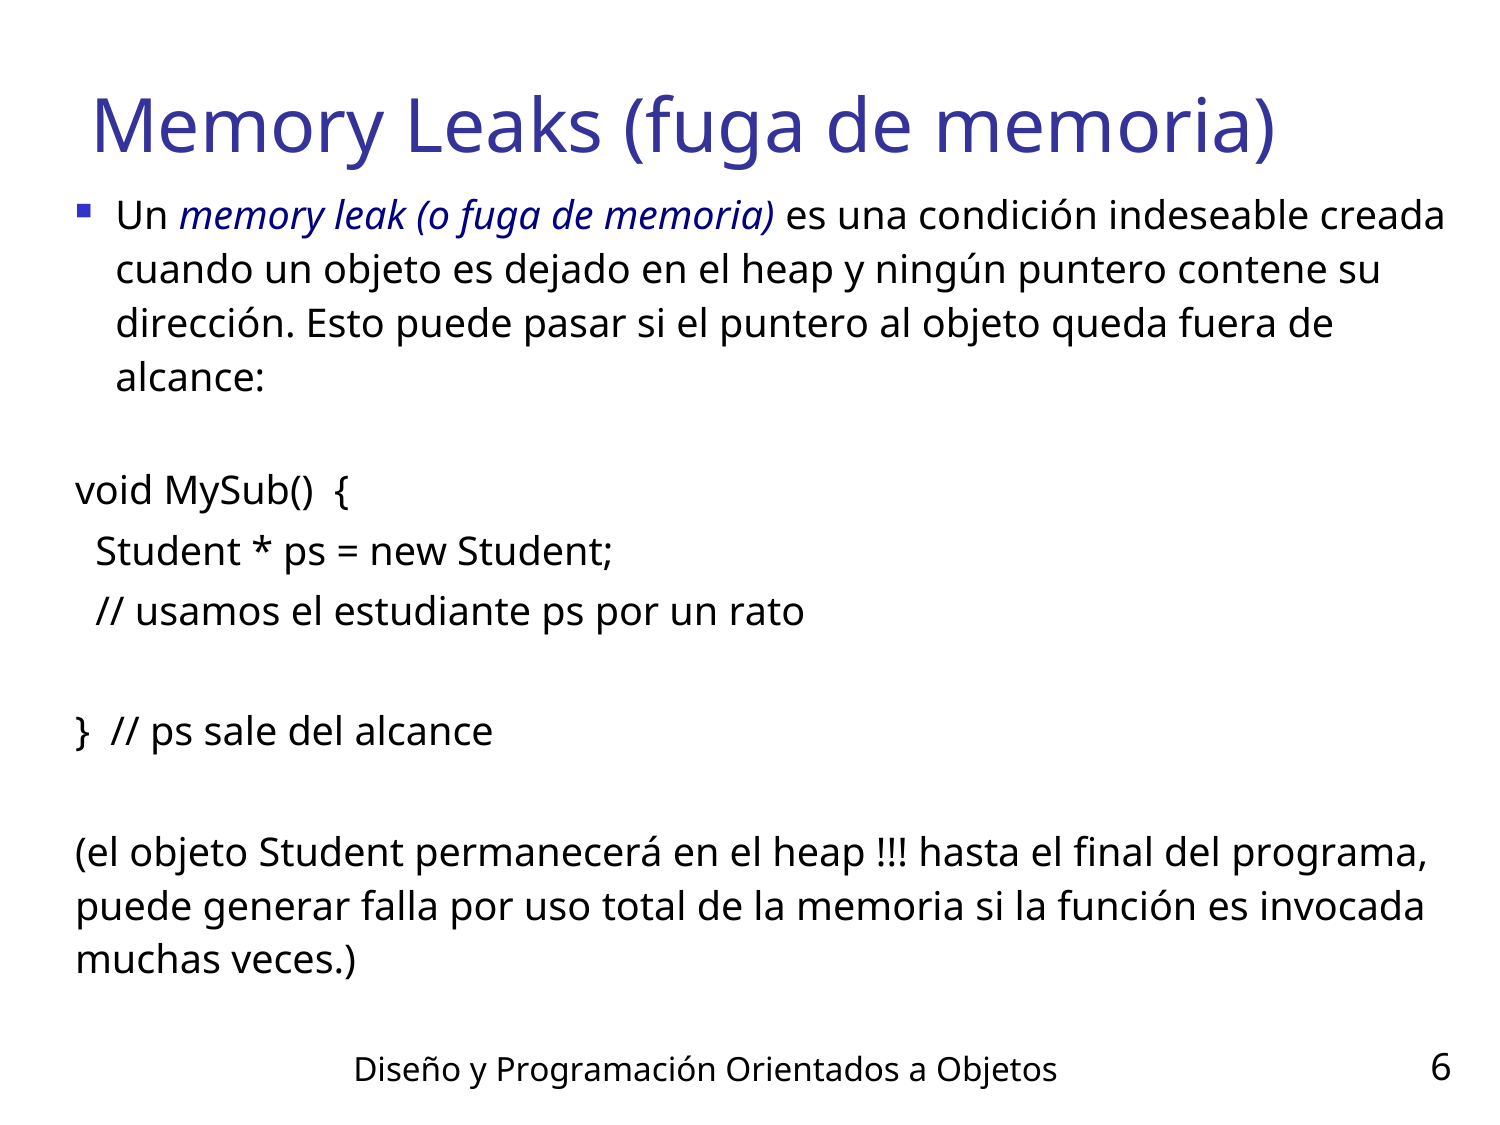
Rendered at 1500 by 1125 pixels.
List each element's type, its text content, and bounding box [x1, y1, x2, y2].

list Un memory leak (o fuga de memoria) es una condición indeseable creada cuando un objeto es dejado en el heap y ningún puntero contene su dirección. Esto puede pasar si el puntero al objeto queda fuera de alcance: void MySub()‏ { Student * ps = new Student; // usamos el estudiante ps por un rato } // ps sale del alcance (el objeto Student permanecerá en el heap !!! hasta el final del programa, puede generar falla por uso total de la memoria si la función es invocada muchas veces.)‏ [75, 187, 1462, 993]
title Memory Leaks (fuga de memoria)‏ [75, 19, 1466, 182]
